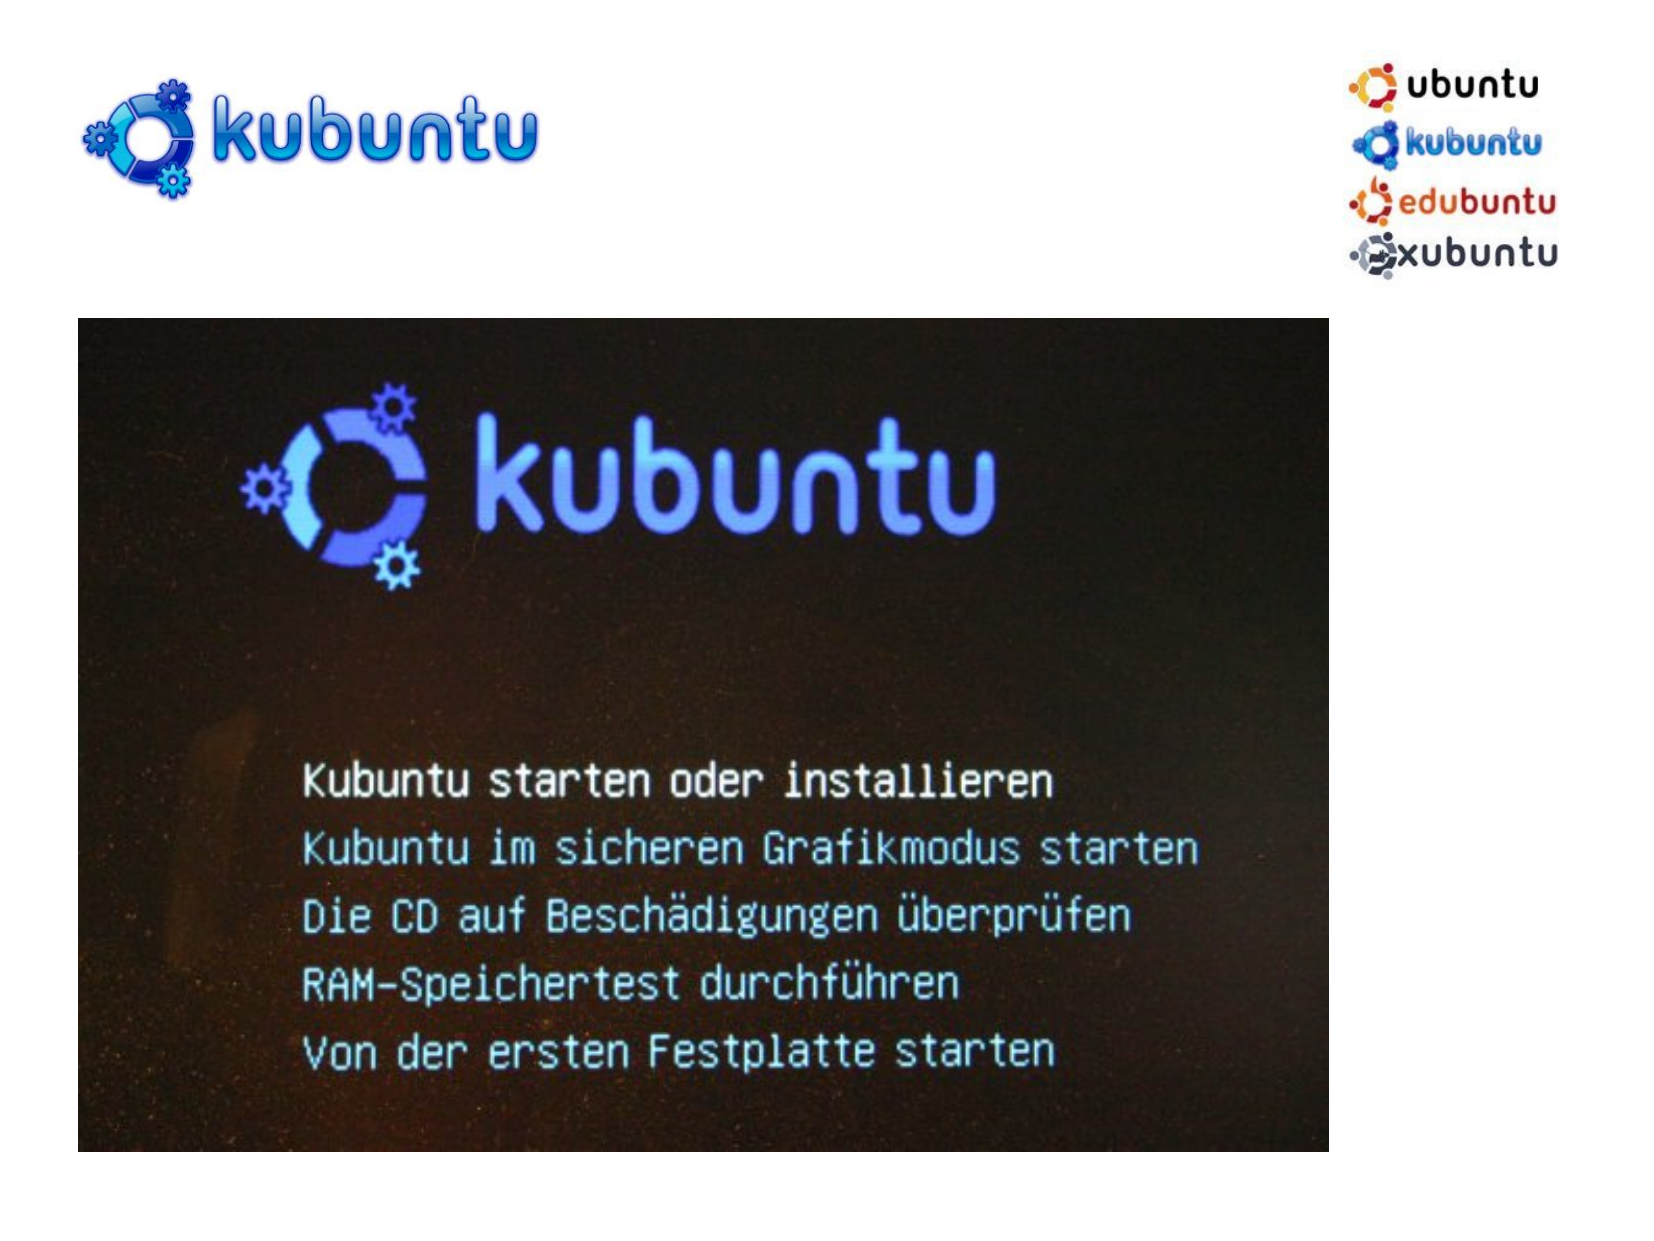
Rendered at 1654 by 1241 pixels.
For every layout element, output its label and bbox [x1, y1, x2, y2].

picture [78, 318, 1329, 1152]
picture [1343, 50, 1565, 296]
picture [59, 58, 562, 219]
